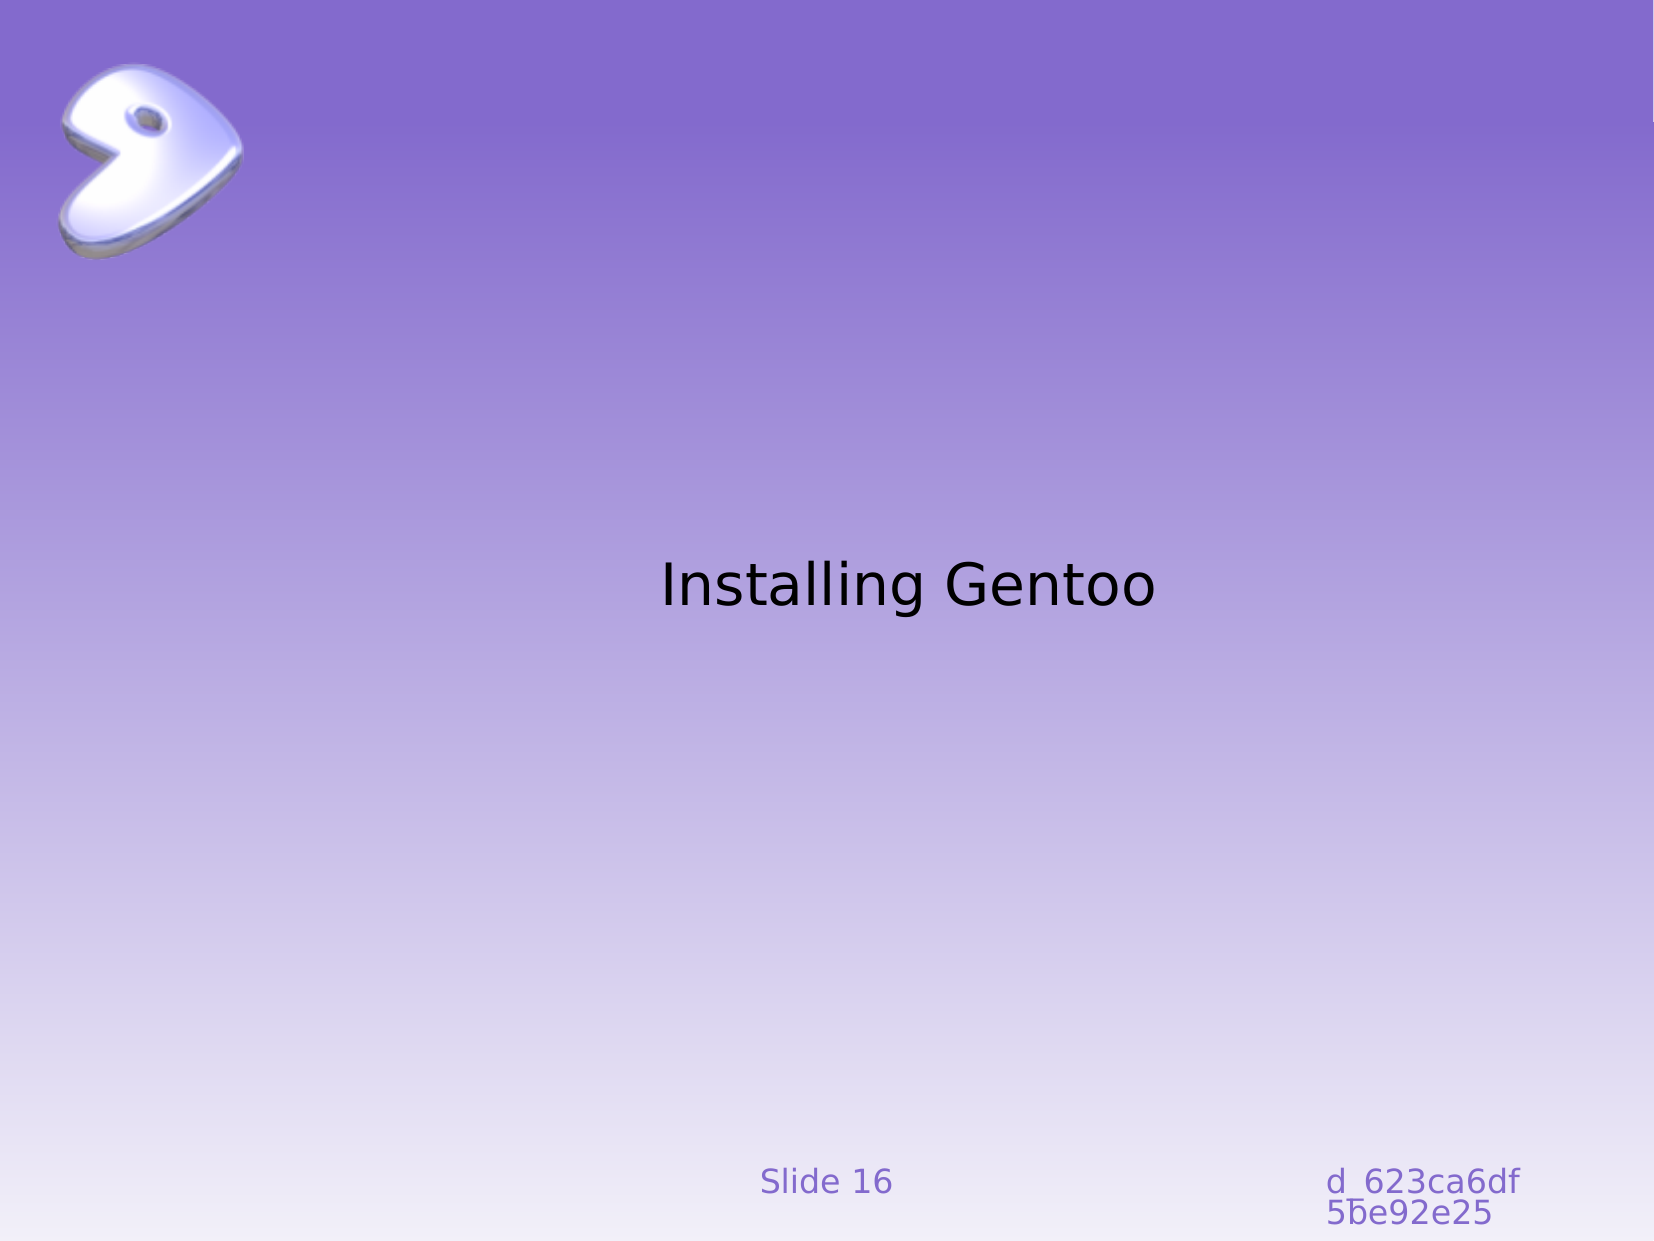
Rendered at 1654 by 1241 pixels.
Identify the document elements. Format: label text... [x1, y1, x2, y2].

subtitle Installing Gentoo [288, 44, 1531, 1127]
picture [49, 61, 248, 266]
